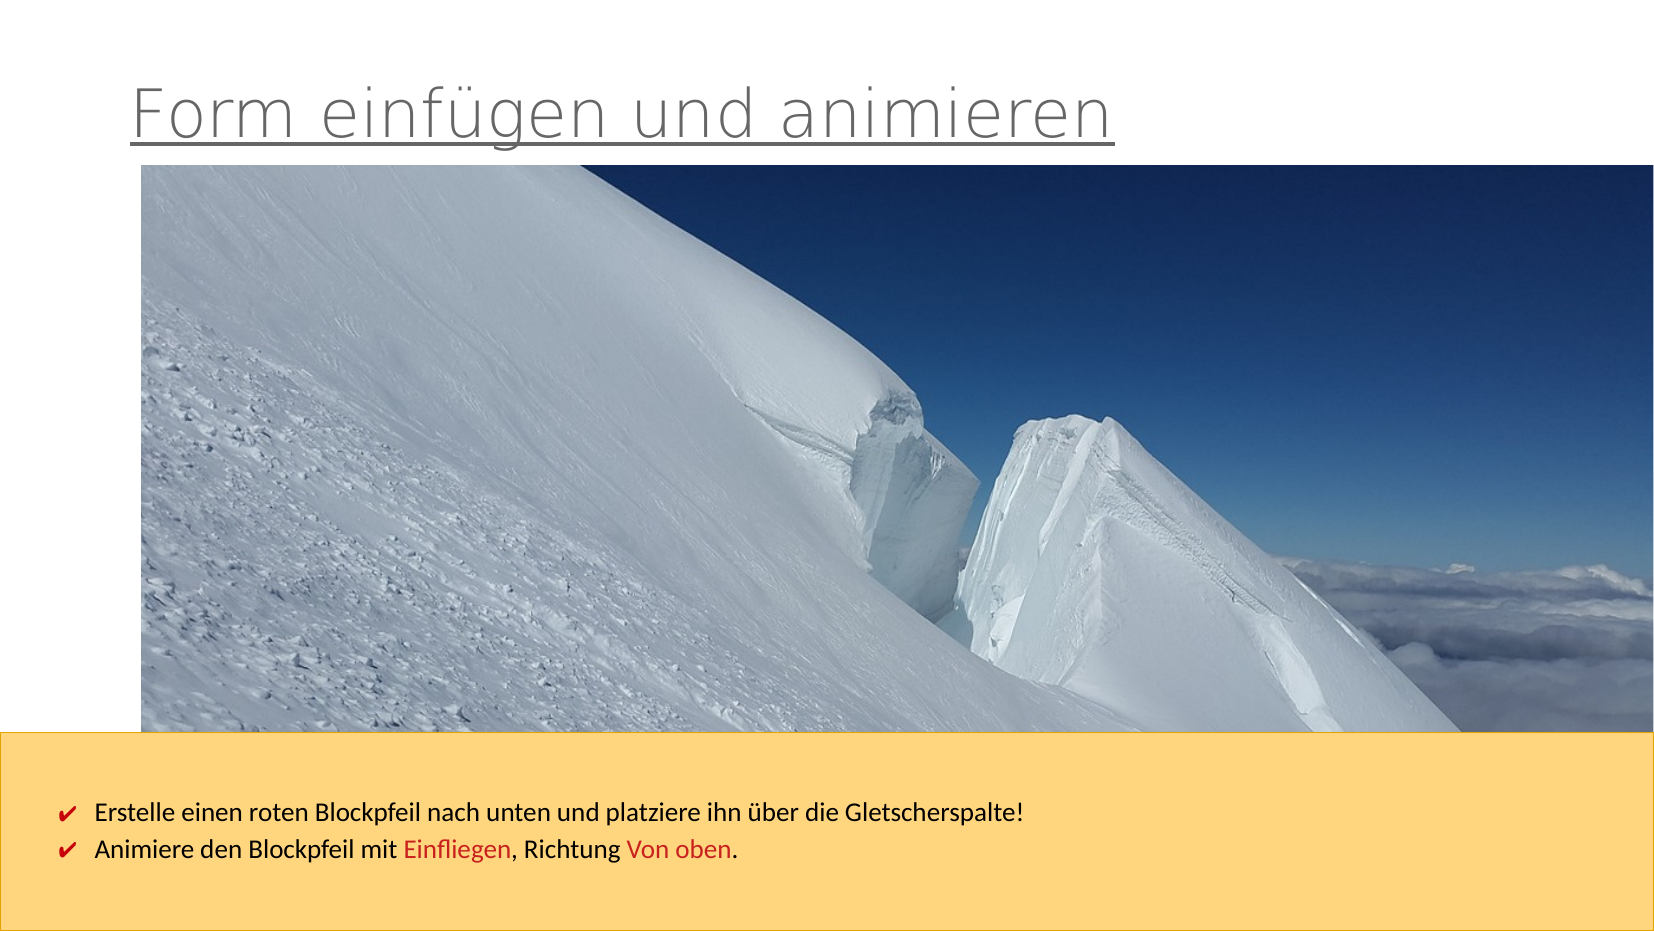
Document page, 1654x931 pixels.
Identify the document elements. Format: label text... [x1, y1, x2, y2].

text_box Erstelle einen roten Blockpfeil nach unten und platziere ihn über die Gletscherspalte! Animiere den Blockpfeil mit Einfliegen, Richtung Von oben. [0, 732, 1654, 931]
picture [141, 165, 1654, 732]
title Form einfügen und animieren [129, 37, 1571, 193]
